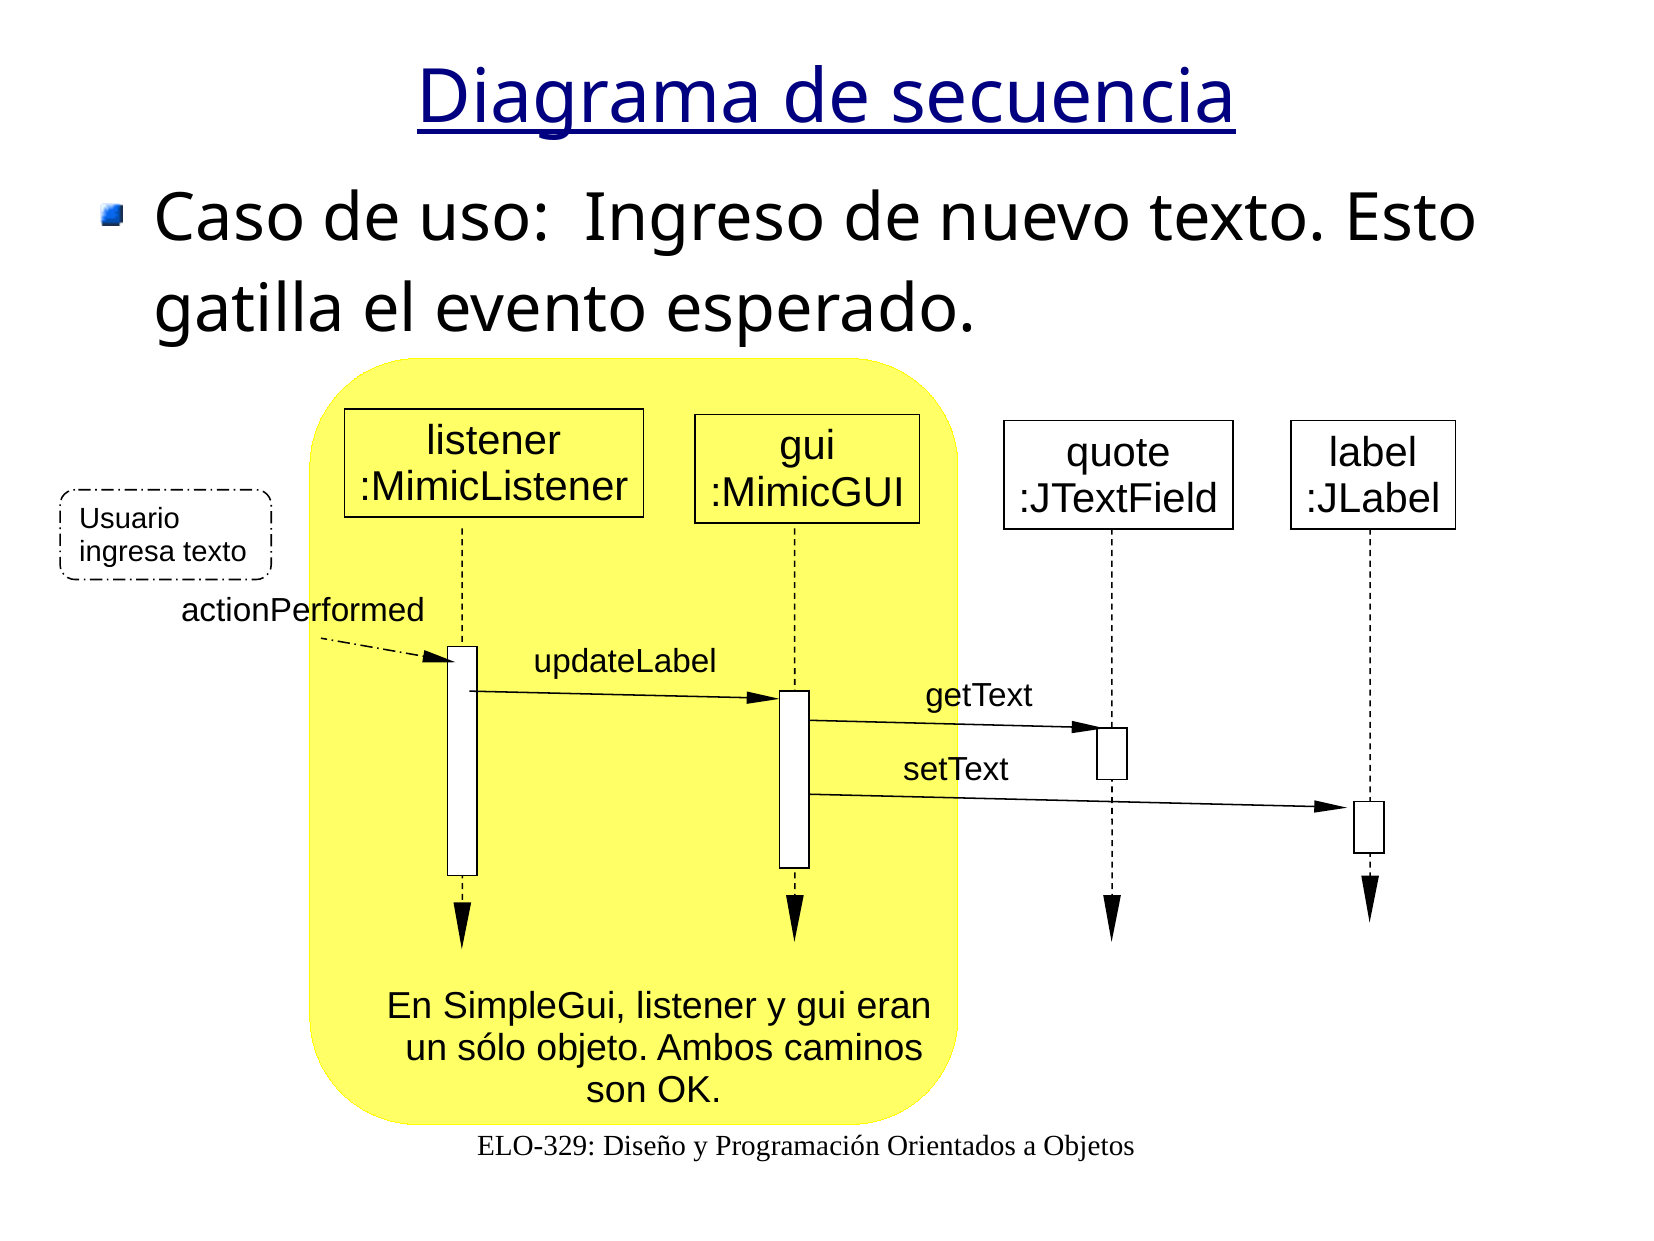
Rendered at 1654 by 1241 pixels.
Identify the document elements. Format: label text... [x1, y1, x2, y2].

text_box actionPerformed [166, 583, 441, 636]
text_box [1097, 727, 1127, 780]
text_box label :JLabel [1290, 420, 1456, 530]
text_box updateLabel [519, 634, 732, 688]
text_box gui :MimicGUI [695, 414, 920, 524]
text_box setText [888, 742, 1024, 795]
text_box Usuario ingresa texto [60, 489, 272, 580]
text_box [309, 380, 958, 1114]
list Caso de uso: Ingreso de nuevo texto. Esto gatilla el evento esperado. [82, 169, 1571, 380]
title Diagrama de secuencia [82, 43, 1571, 145]
text_box listener :MimicListener [344, 408, 644, 518]
text_box getText [910, 668, 1048, 722]
text_box [1354, 801, 1384, 854]
text_box En SimpleGui, listener y gui eran un sólo objeto. Ambos caminos son OK. [371, 977, 947, 1132]
text_box quote :JTextField [1003, 420, 1234, 530]
